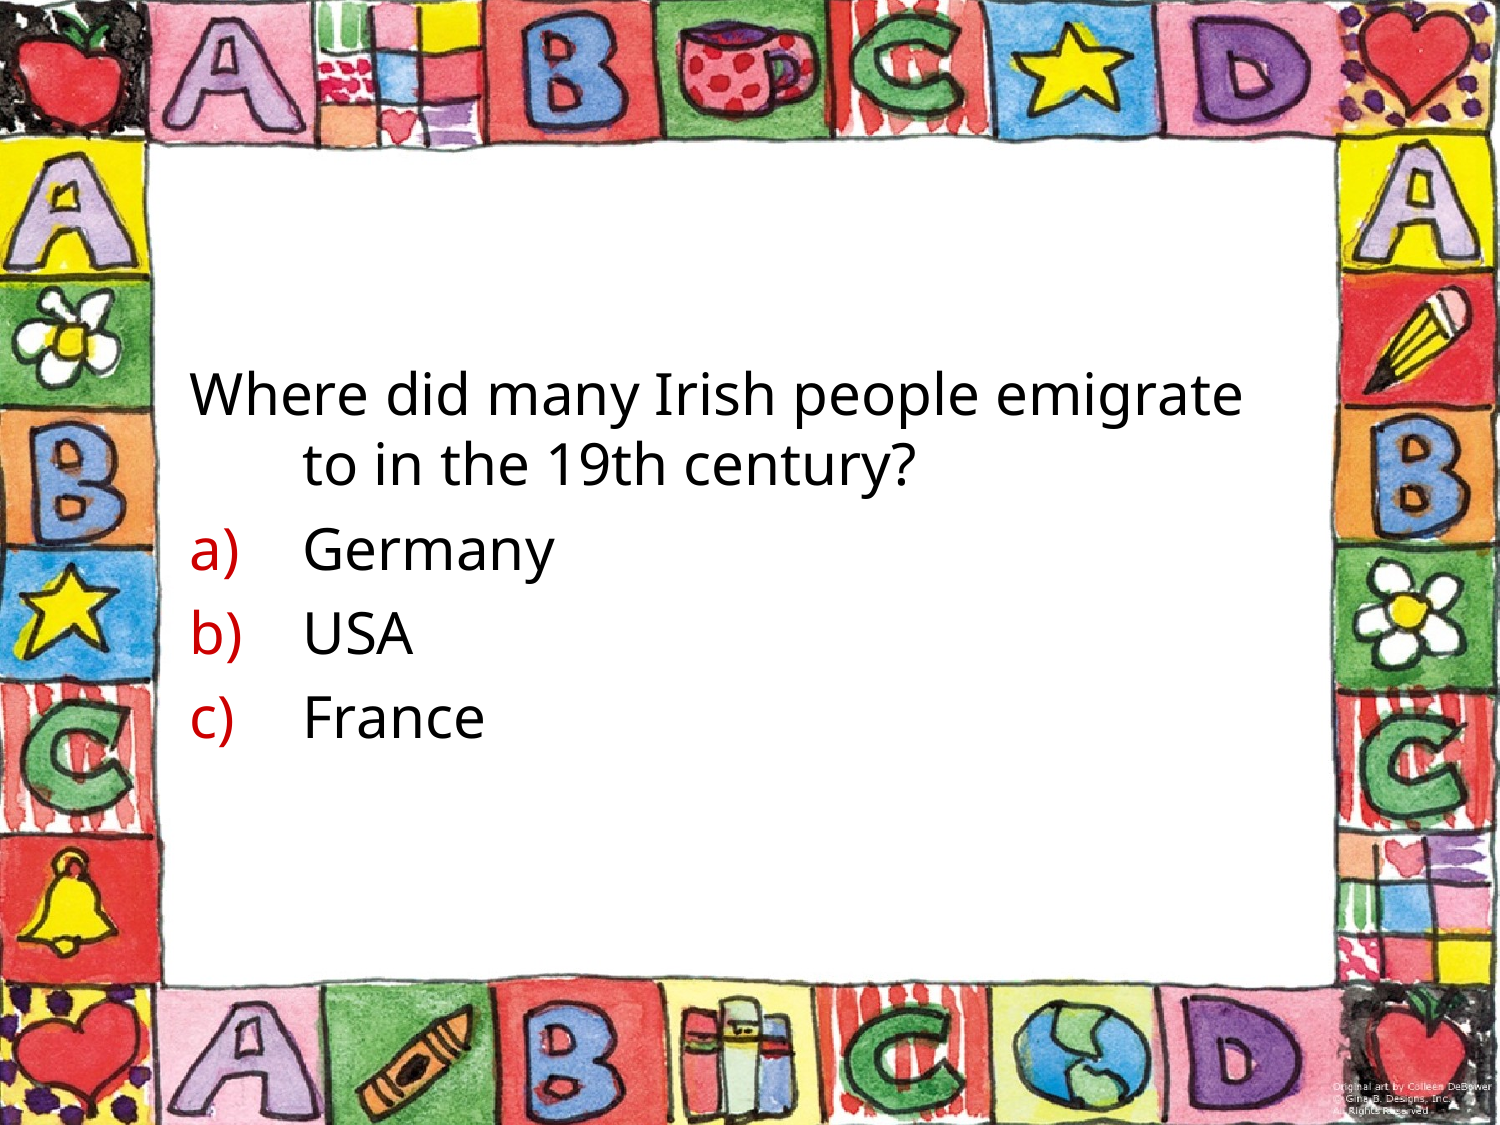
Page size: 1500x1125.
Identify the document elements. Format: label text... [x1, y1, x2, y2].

picture [0, 0, 1500, 1125]
list Where did many Irish people emigrate to in the 19th century? Germany USA France [174, 350, 1326, 951]
